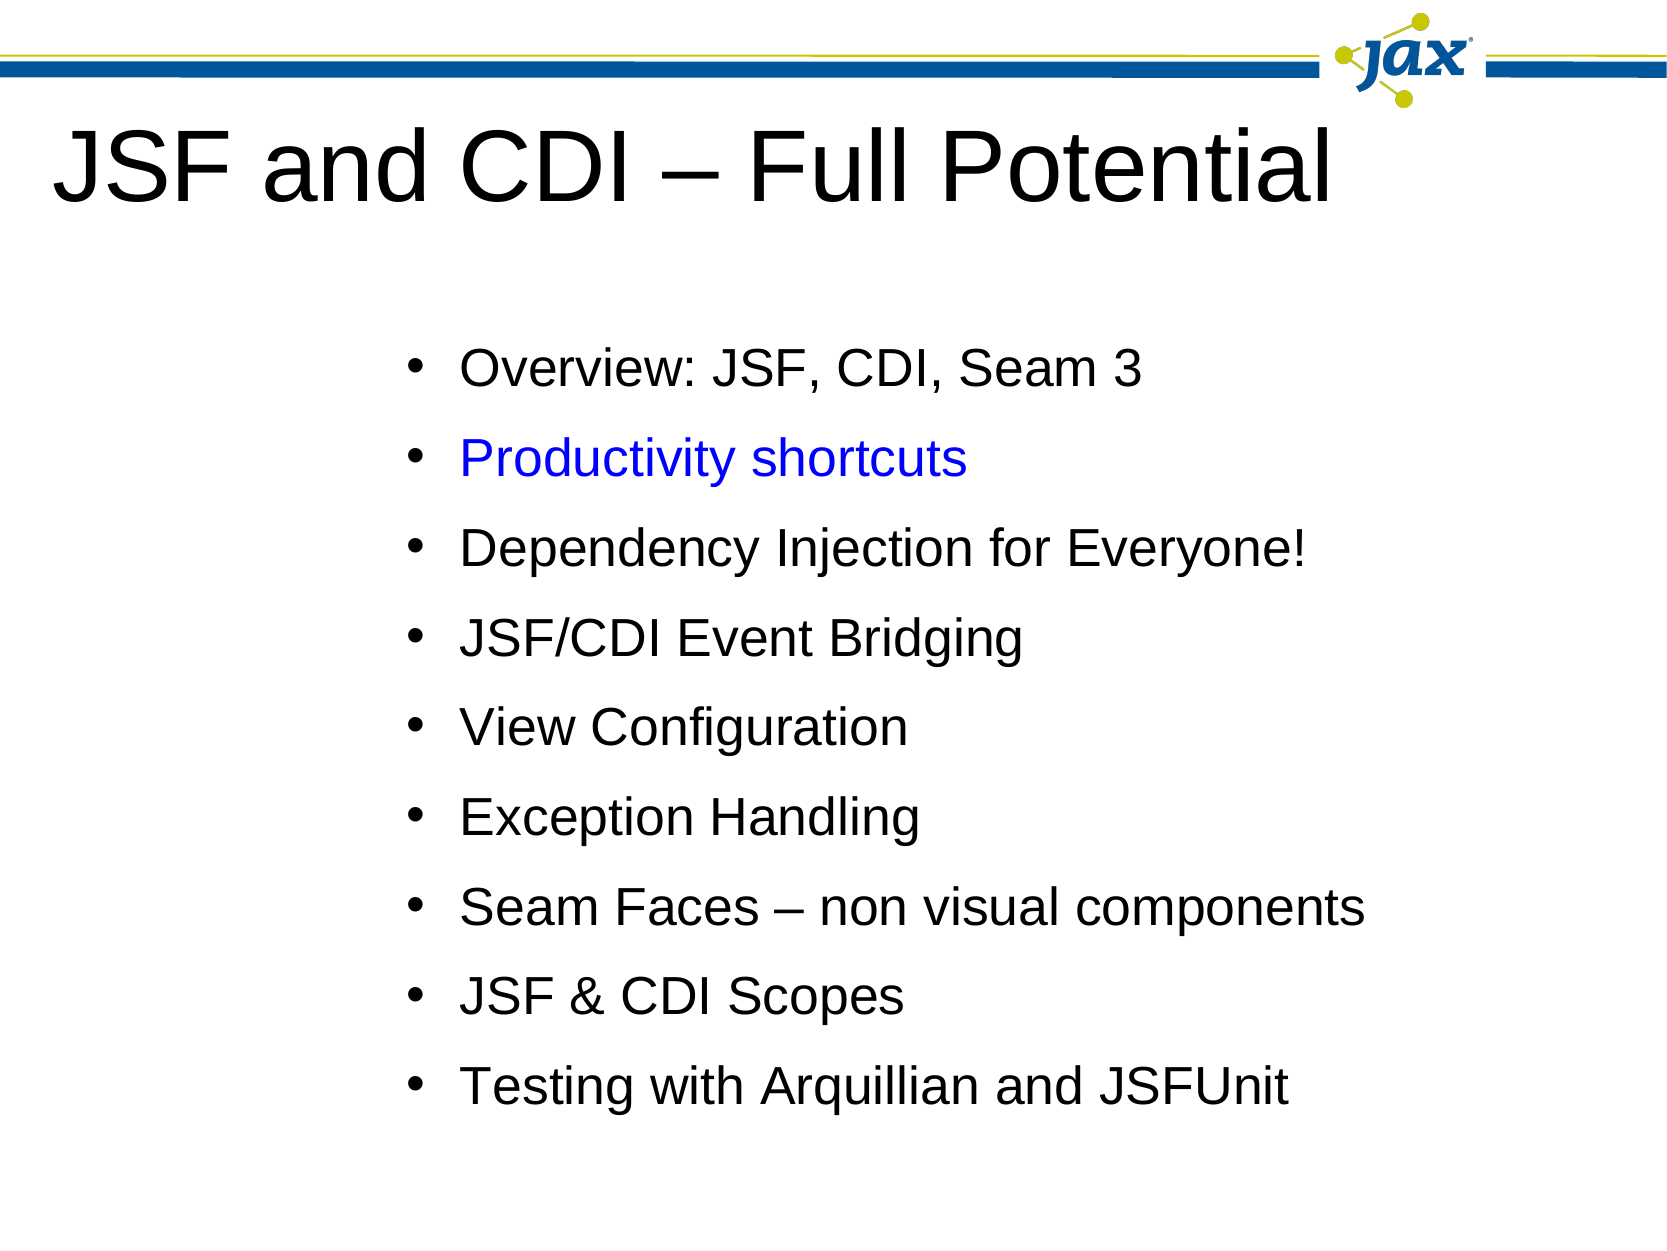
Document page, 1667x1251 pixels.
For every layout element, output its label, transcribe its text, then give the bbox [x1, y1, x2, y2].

list Overview: JSF, CDI, Seam 3 Productivity shortcuts Dependency Injection for Everyone! JSF/CDI Event Bridging View Configuration Exception Handling Seam Faces – non visual components JSF & CDI Scopes Testing with Arquillian and JSFUnit [37, 300, 1613, 1126]
title JSF and CDI – Full Potential [37, 91, 1651, 230]
picture [1335, 13, 1473, 91]
